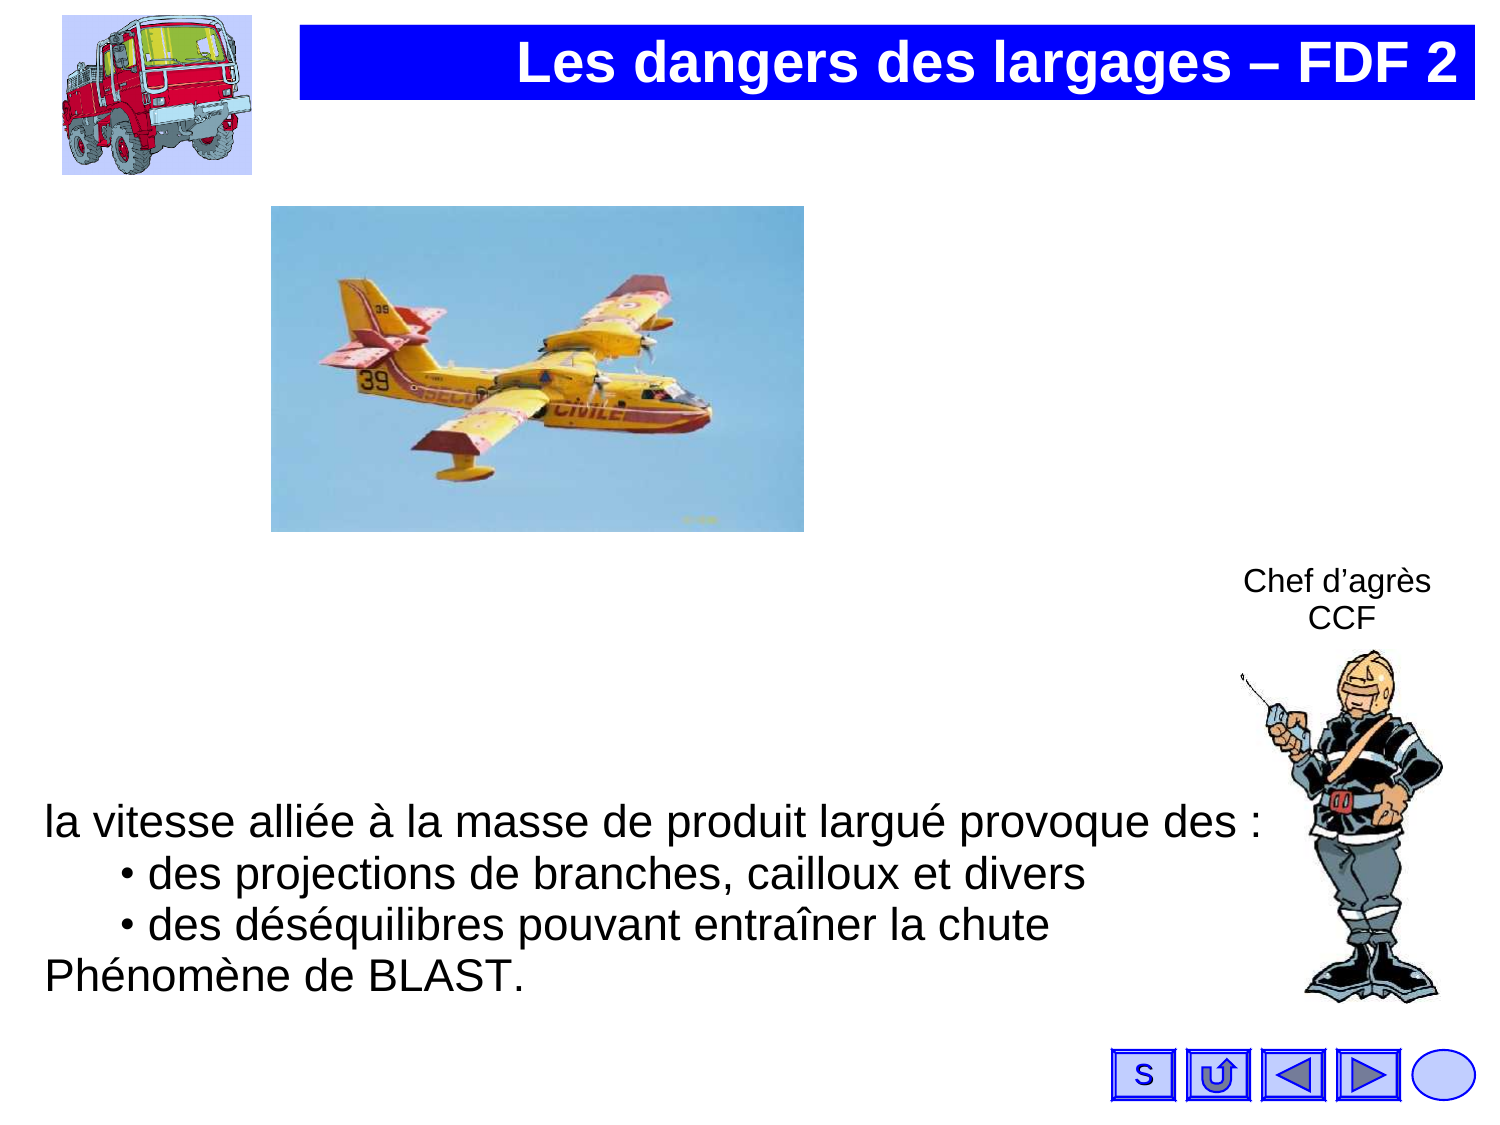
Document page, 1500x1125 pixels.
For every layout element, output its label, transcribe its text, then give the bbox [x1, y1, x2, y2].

text_box la vitesse alliée à la masse de produit largué provoque des : des projections de branches, cailloux et divers des déséquilibres pouvant entraîner la chute Phénomène de BLAST. [29, 788, 1300, 1010]
text_box Chef d’agrès CCF [1228, 555, 1447, 645]
picture [271, 206, 804, 532]
text_box Les dangers des largages – FDF 2 [299, 24, 1475, 100]
picture [1240, 649, 1443, 1004]
text_box [1412, 1049, 1476, 1101]
